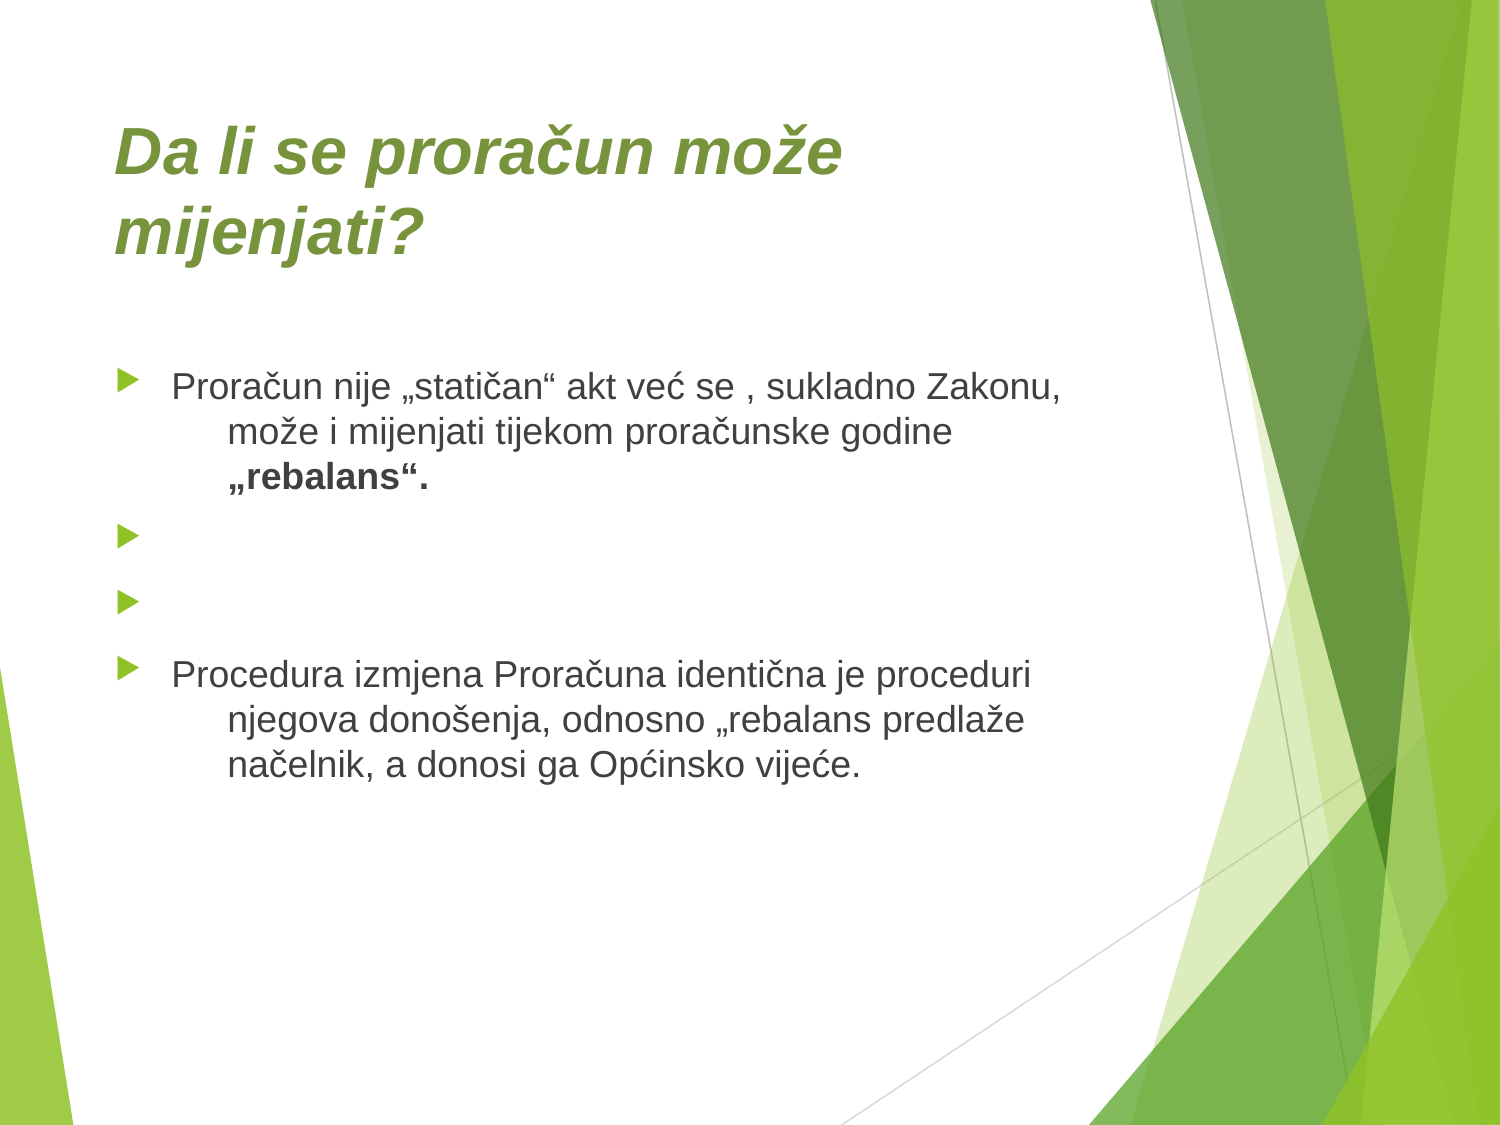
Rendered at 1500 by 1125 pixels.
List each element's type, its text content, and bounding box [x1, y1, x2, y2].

list Proračun nije „statičan“ akt već se , sukladno Zakonu, može i mijenjati tijekom proračunske godine „rebalans“. Procedura izmjena Proračuna identična je proceduri njegova donošenja, odnosno „rebalans predlaže načelnik, a donosi ga Općinsko vijeće. [99, 354, 1142, 992]
title Da li se proračun može mijenjati? [99, 99, 1142, 317]
